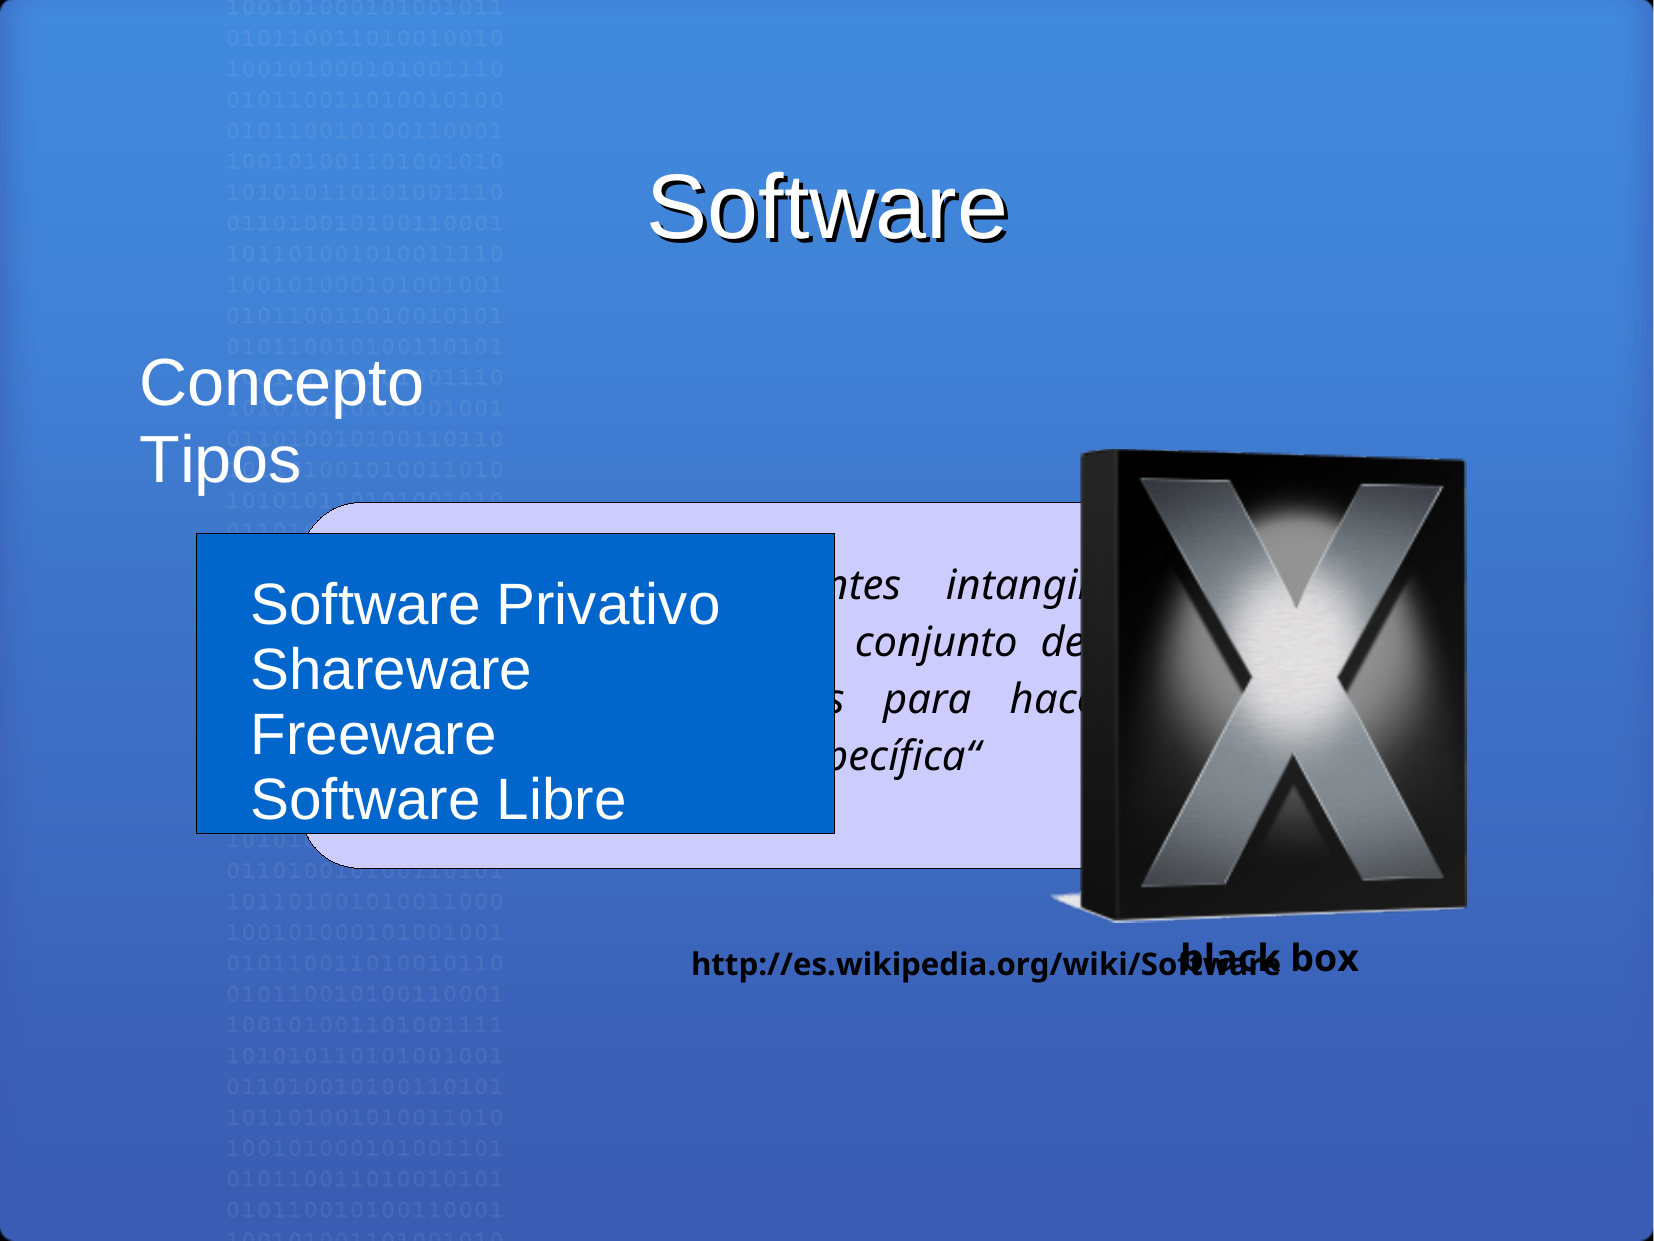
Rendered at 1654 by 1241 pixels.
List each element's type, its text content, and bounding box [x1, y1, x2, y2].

text_box [552, 810, 566, 816]
text_box [404, 810, 418, 816]
text_box http://es.wikipedia.org/wiki/Software [690, 941, 1406, 981]
text_box [259, 810, 280, 815]
text_box [298, 810, 313, 816]
title Software [121, 102, 1534, 311]
picture [0, 0, 1654, 1241]
text_box “a todos los componentes intangibles de una computadora, es decir, al conjunto de programas y procedimientos necesarios para hacer posible la realización de una tarea específica“ [835, 555, 1050, 821]
list Concepto [121, 344, 1534, 413]
text_box [196, 502, 1050, 869]
list Tipos [121, 421, 1534, 490]
text_box black box [1180, 931, 1406, 978]
text_box Software Privativo Shareware Freeware Software Libre [234, 571, 835, 810]
